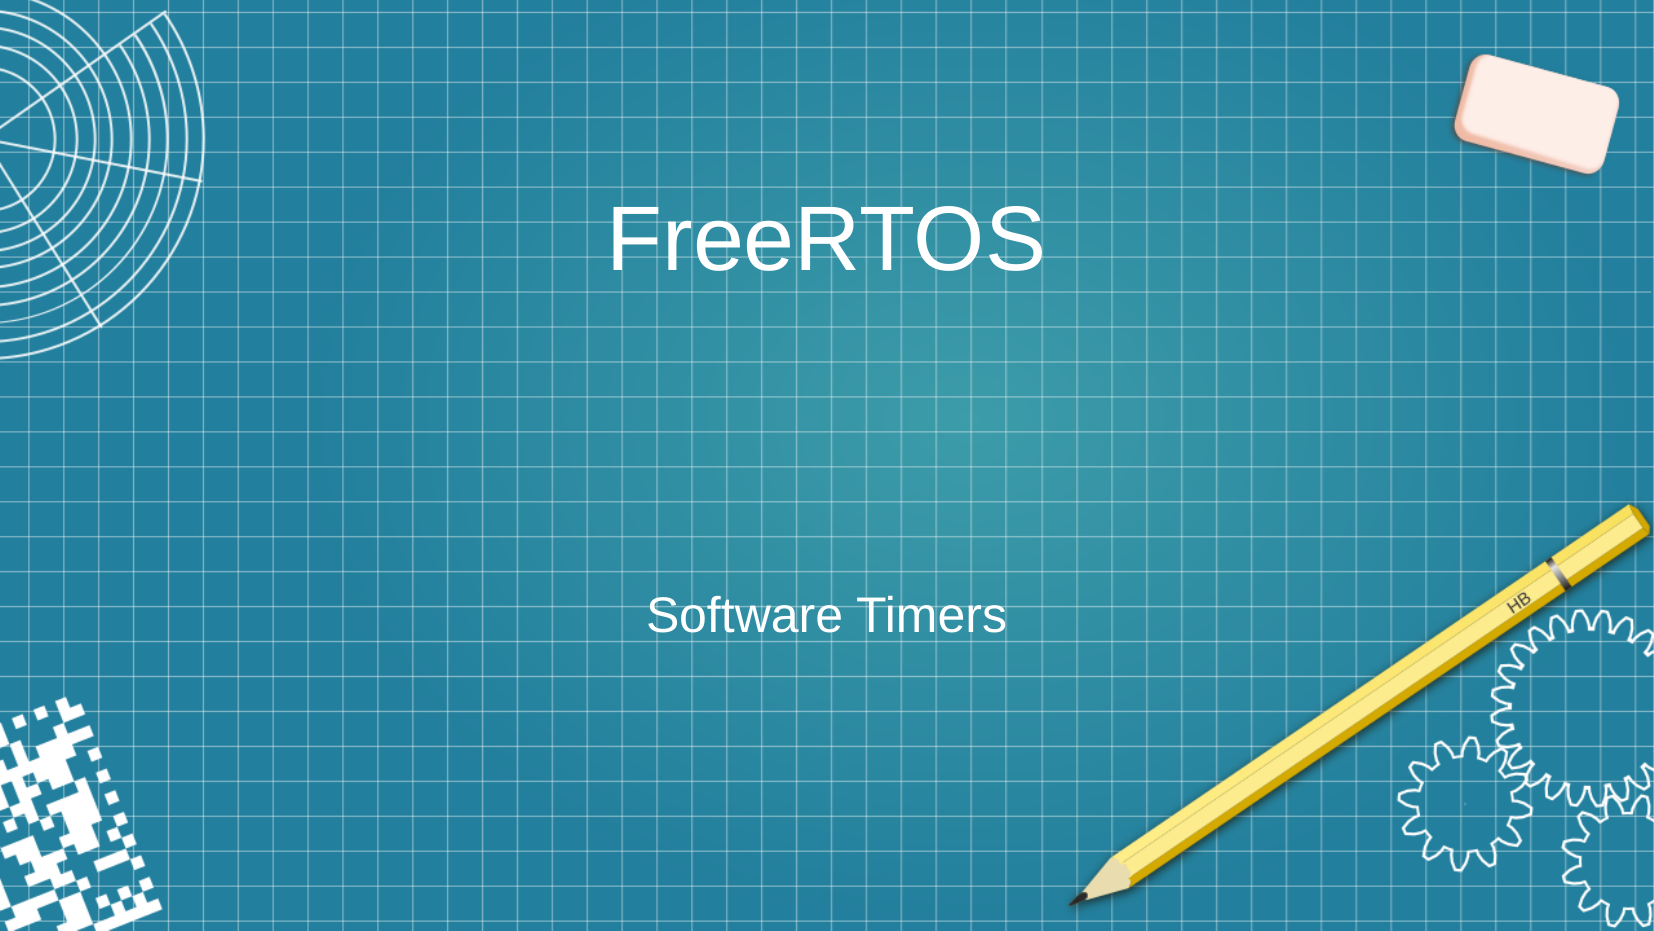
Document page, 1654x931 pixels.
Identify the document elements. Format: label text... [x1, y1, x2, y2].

subtitle Software Timers [82, 389, 1571, 842]
title FreeRTOS [82, 132, 1571, 346]
picture [0, 0, 1654, 931]
